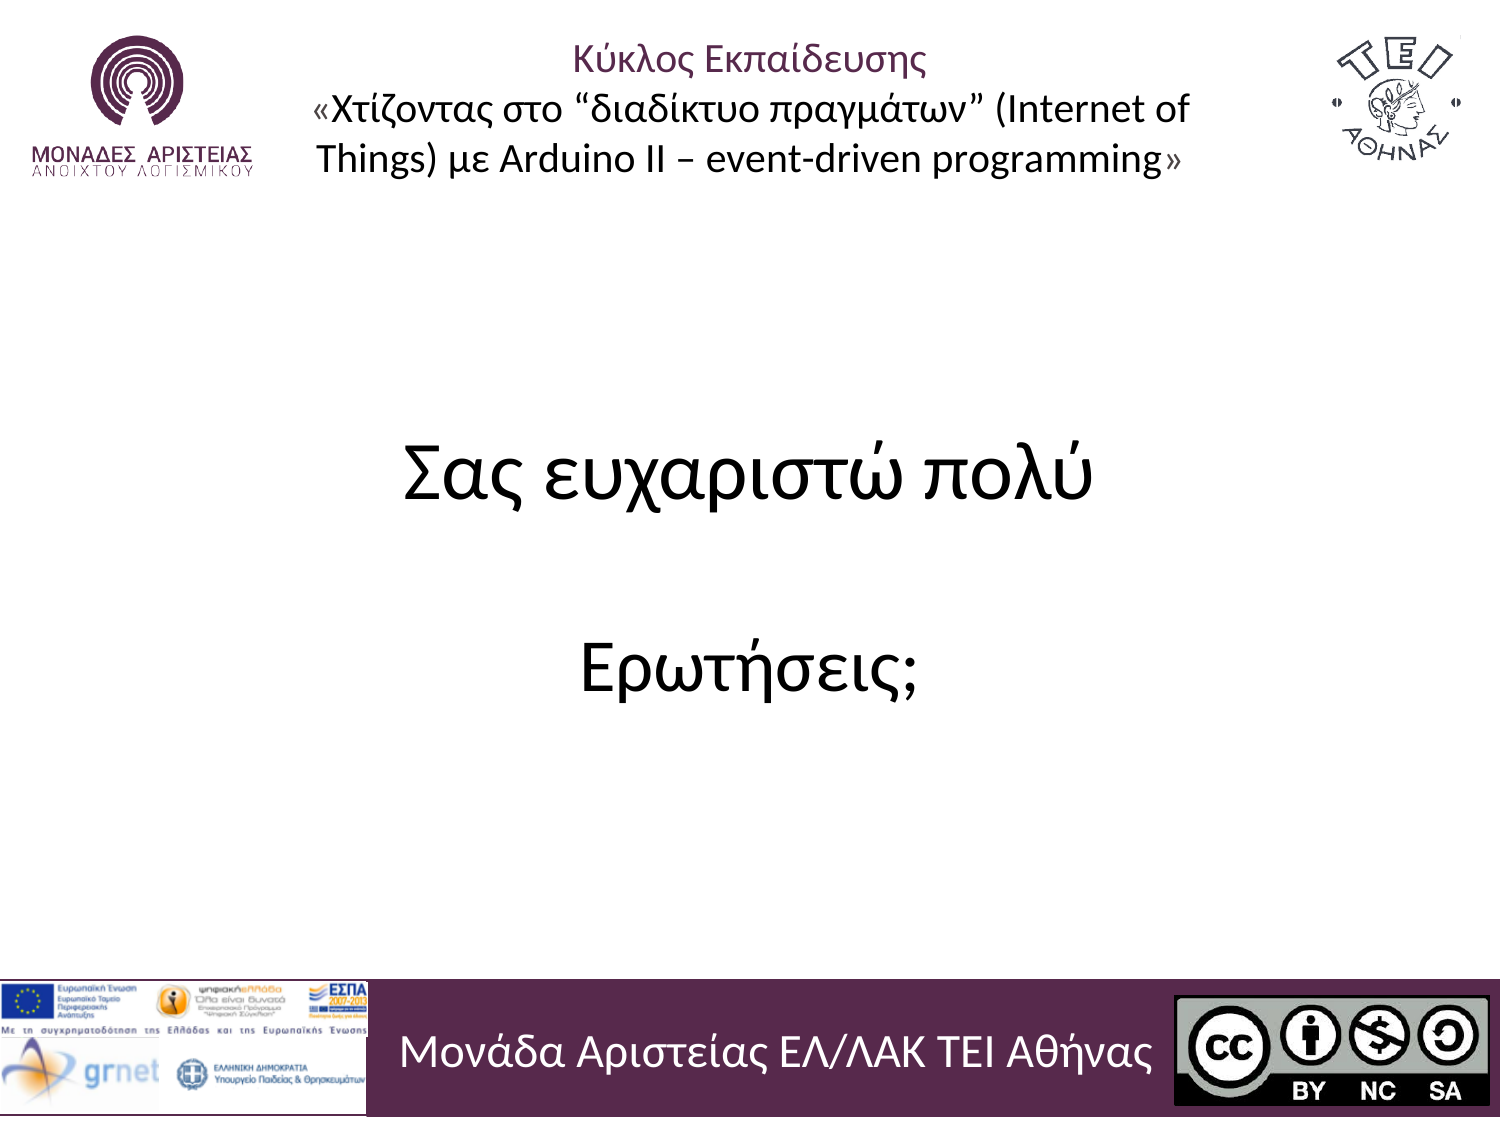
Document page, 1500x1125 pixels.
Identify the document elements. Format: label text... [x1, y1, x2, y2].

text_box Κύκλος Εκπαίδευσης «Χτίζοντας στο “διαδίκτυο πραγμάτων” (Internet οf Things) με Arduino II – event-driven programming» [280, 22, 1220, 190]
picture [175, 1057, 366, 1092]
picture [0, 982, 368, 1113]
picture [1331, 35, 1461, 167]
text_box Μονάδα Αριστείας ΕΛ/ΛΑΚ ΤΕΙ Αθήνας [383, 992, 1488, 1105]
picture [31, 36, 253, 177]
title Σας ευχαριστώ πολύ Ερωτήσεις; [218, 408, 1282, 709]
picture [1174, 995, 1490, 1106]
